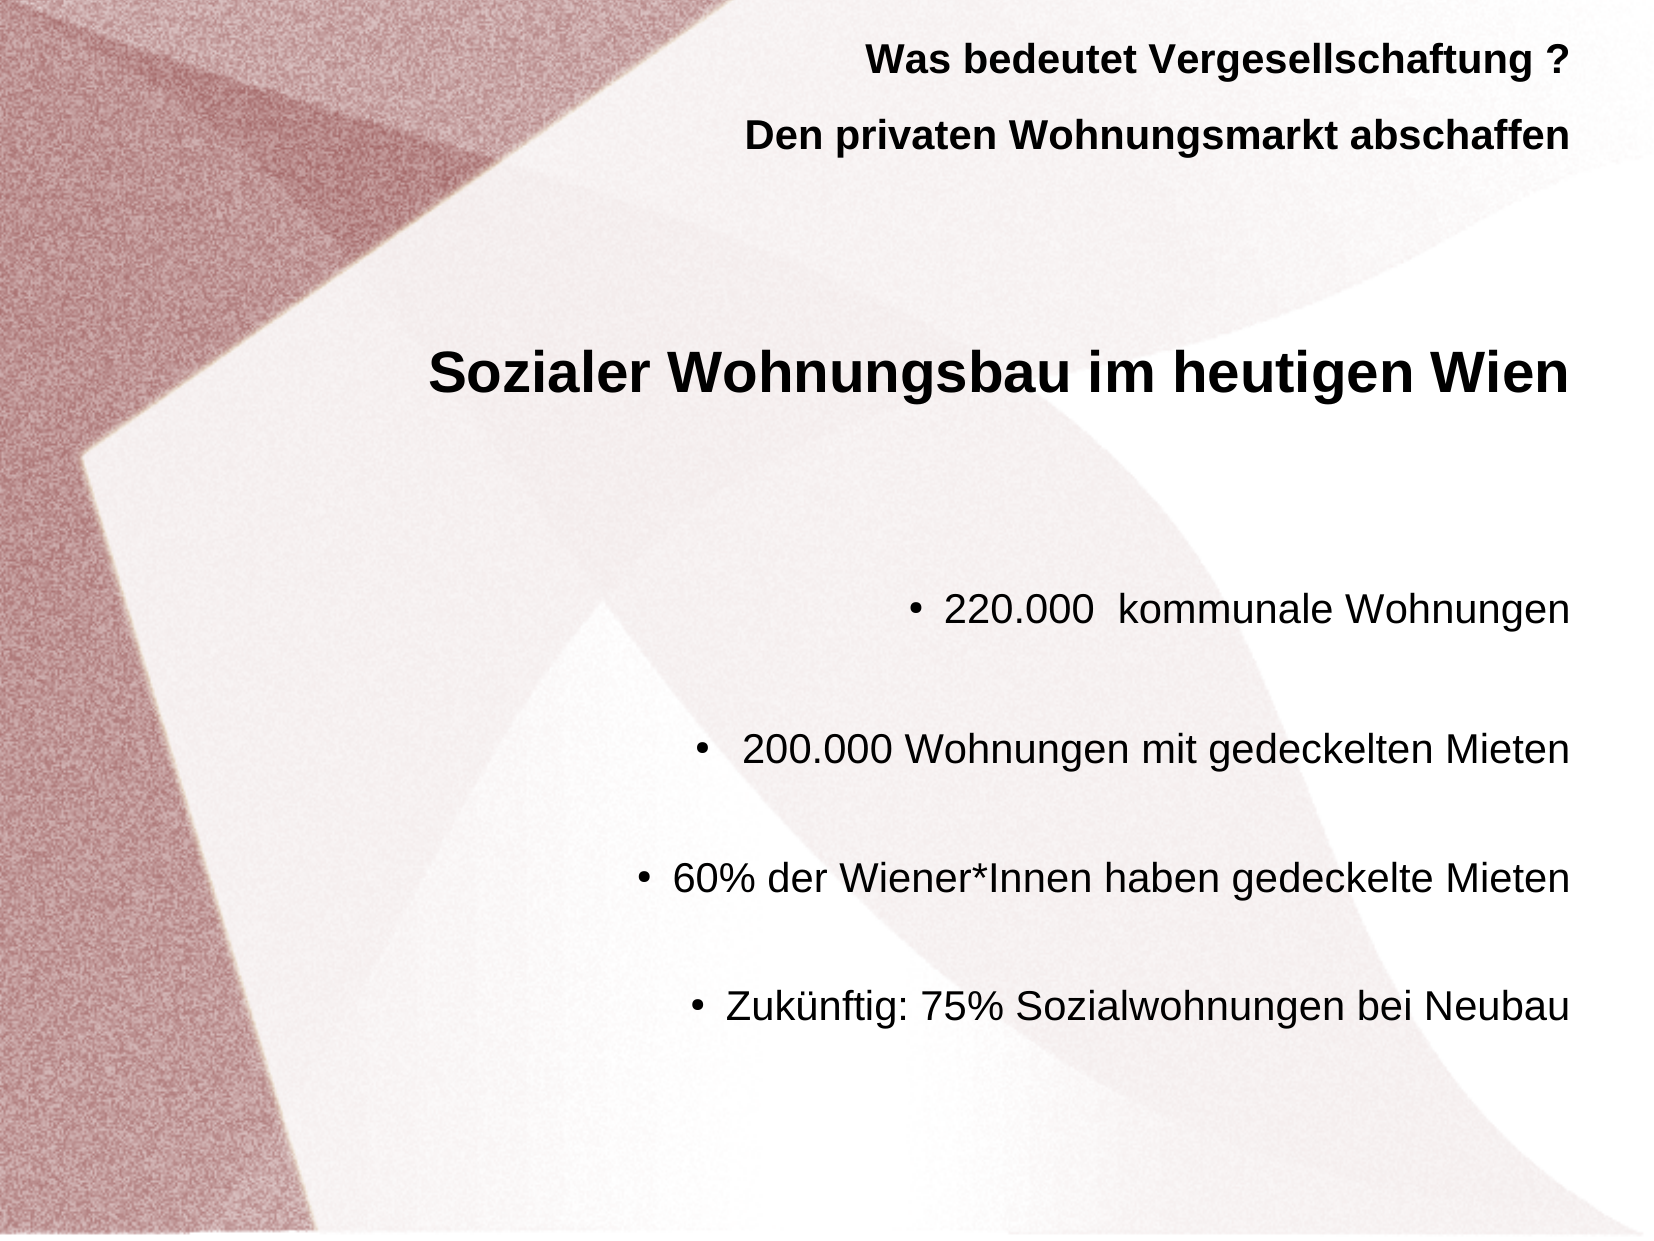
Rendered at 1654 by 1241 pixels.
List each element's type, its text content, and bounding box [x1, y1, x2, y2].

list [70, 6, 1595, 989]
picture [0, 0, 1654, 1241]
list Was bedeutet Vergesellschaftung ? Den privaten Wohnungsmarkt abschaffen Sozialer Wohnungsbau im heutigen Wien 220.000 kommunale Wohnungen 200.000 Wohnungen mit gedeckelten Mieten 60% der Wiener*Innen haben gedeckelte Mieten Zukünftig: 75% Sozialwohnungen bei Neubau [236, 989, 1571, 1123]
